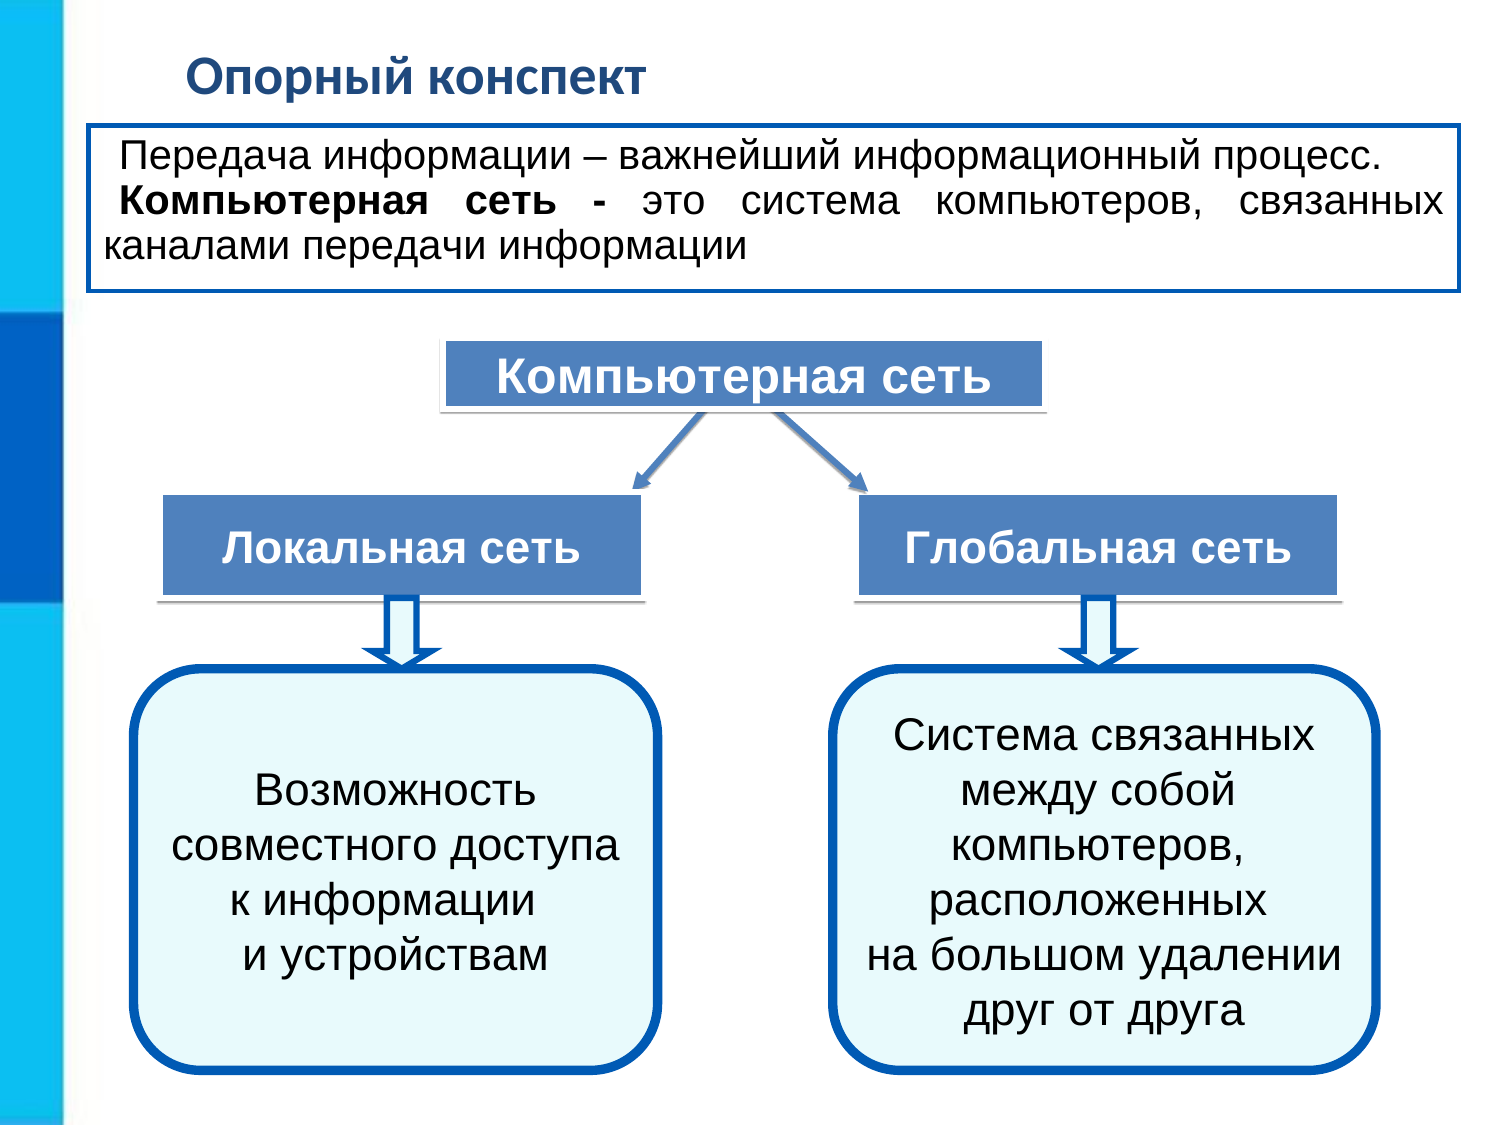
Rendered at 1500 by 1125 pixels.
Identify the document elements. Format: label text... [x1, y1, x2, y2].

text_box [372, 597, 432, 669]
text_box Локальная сеть [159, 491, 644, 598]
text_box Возможность совместного доступа к информации и устройствам [133, 668, 658, 1071]
text_box Компьютерная сеть [442, 337, 1046, 409]
text_box Опорный конспект [171, 31, 1425, 114]
text_box Передача информации – важнейший информационный процесс. Компьютерная сеть - это система компьютеров, связанных каналами передачи информации [88, 125, 1459, 291]
picture [0, 0, 1500, 1125]
text_box Глобальная сеть [856, 491, 1341, 598]
text_box Система связанных между собой компьютеров, расположенных на большом удалении друг от друга [832, 668, 1377, 1071]
text_box [1068, 597, 1129, 669]
